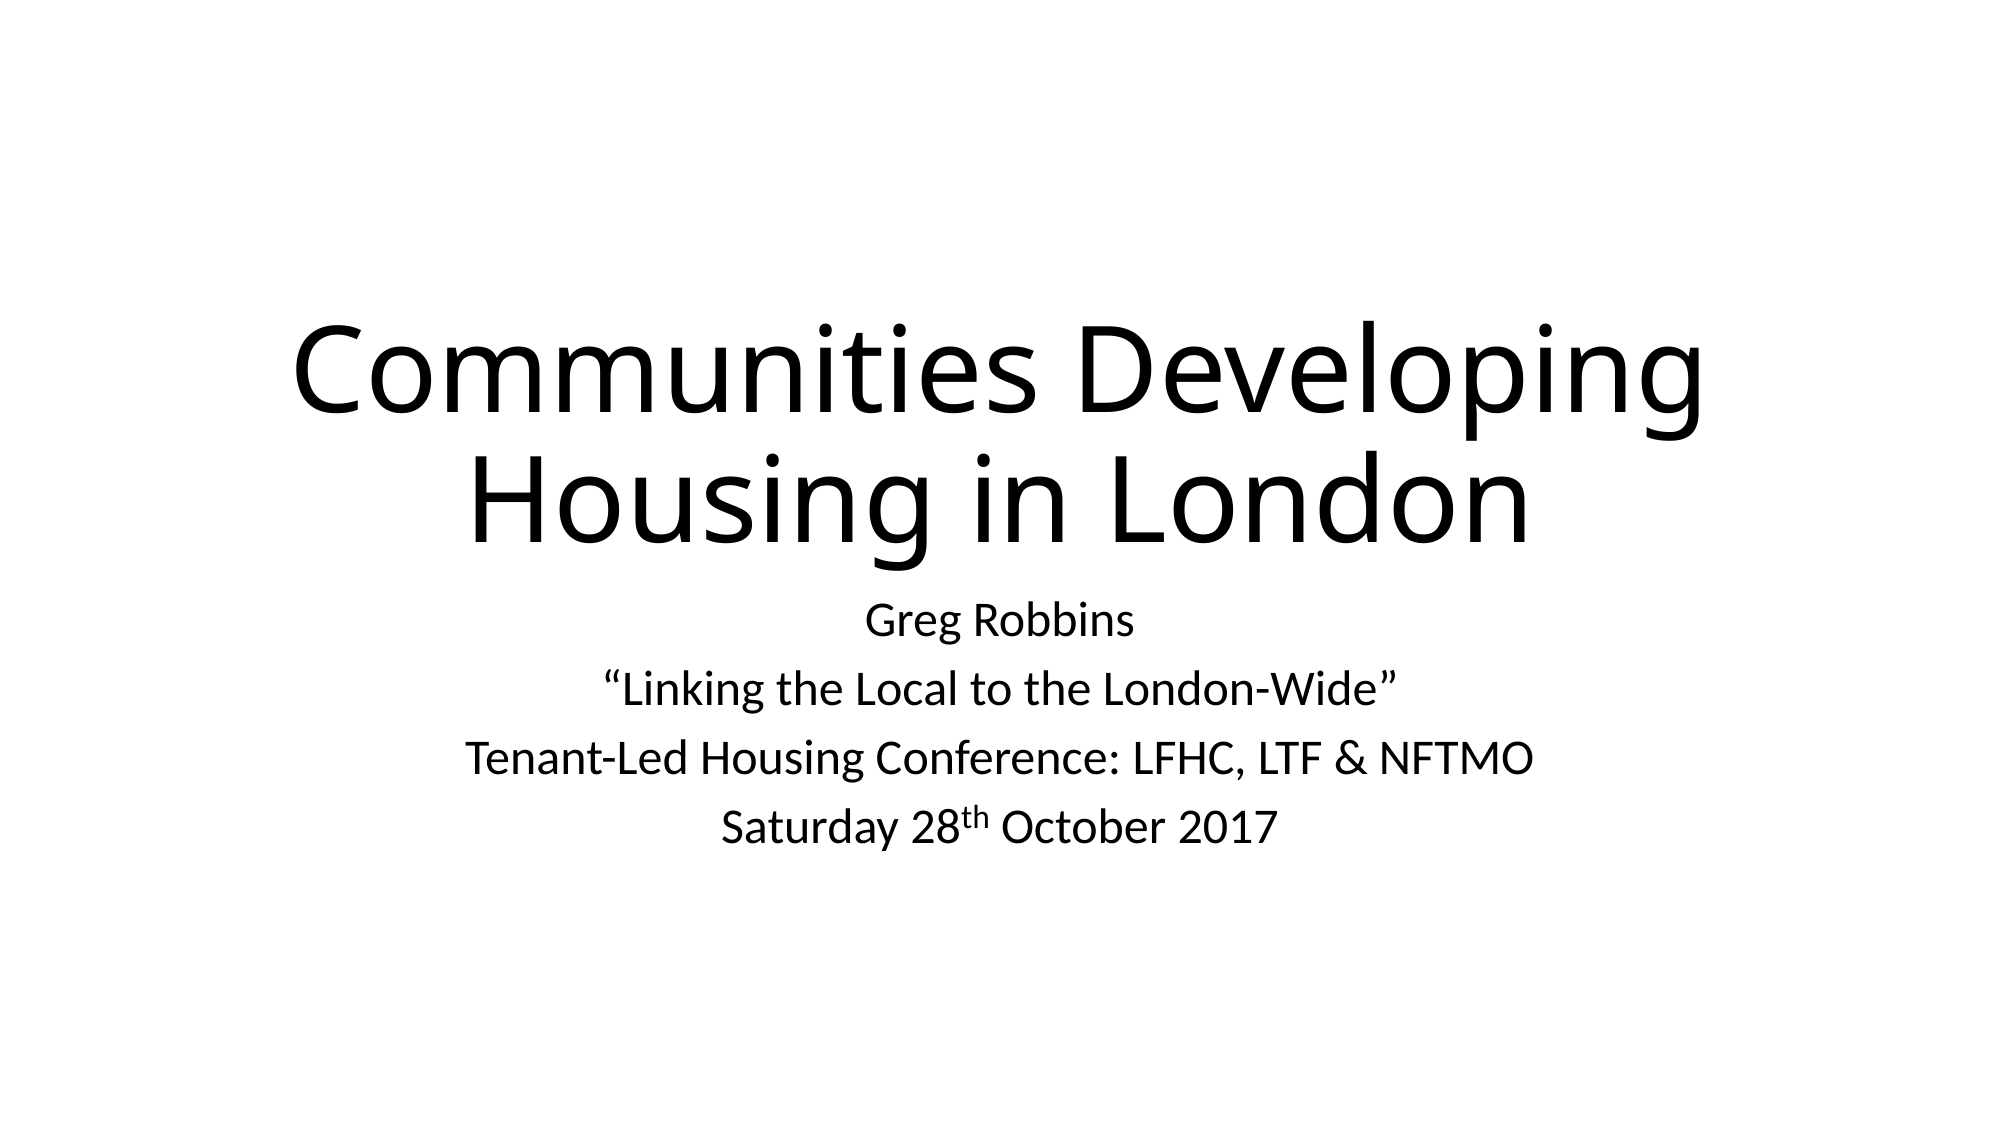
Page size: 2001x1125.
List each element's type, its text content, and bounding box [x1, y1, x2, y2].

subtitle Greg Robbins “Linking the Local to the London-Wide” Tenant-Led Housing Conference: LFHC, LTF & NFTMO Saturday 28th October 2017 [249, 590, 1750, 863]
title Communities Developing Housing in London [249, 184, 1750, 576]
